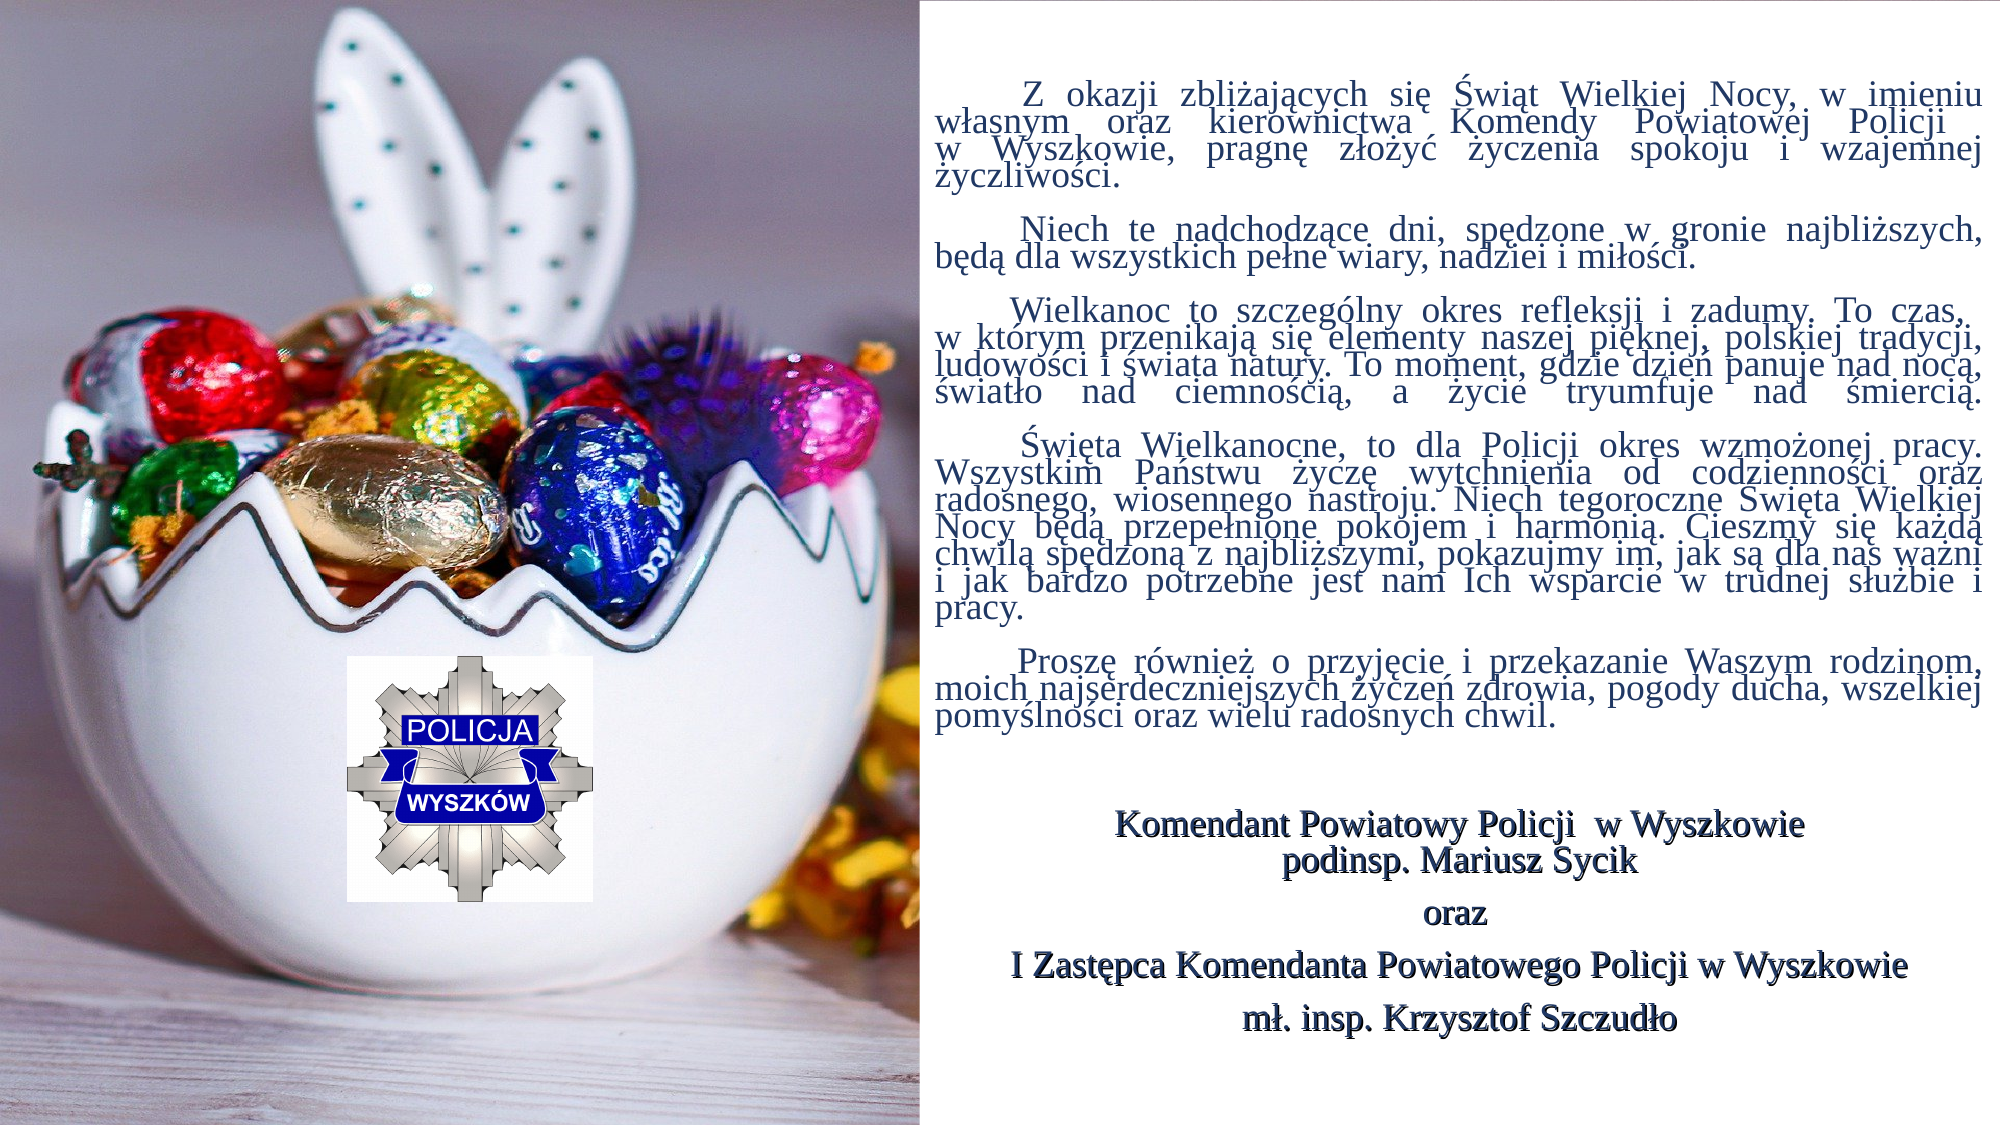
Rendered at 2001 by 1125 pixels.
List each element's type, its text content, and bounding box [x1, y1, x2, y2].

picture [0, 0, 919, 1125]
text_box Z okazji zbliżających się Świąt Wielkiej Nocy, w imieniu własnym oraz kierownictwa Komendy Powiatowej Policji w Wyszkowie, pragnę złożyć życzenia spokoju i wzajemnej życzliwości. Niech te nadchodzące dni, spędzone w gronie najbliższych, będą dla wszystkich pełne wiary, nadziei i miłości. Wielkanoc to szczególny okres refleksji i zadumy. To czas, w którym przenikają się elementy naszej pięknej, polskiej tradycji, ludowości i świata natury. To moment, gdzie dzień panuje nad nocą, światło nad ciemnością, a życie tryumfuje nad śmiercią. Święta Wielkanocne, to dla Policji okres wzmożonej pracy. Wszystkim Państwu życzę wytchnienia od codzienności oraz radosnego, wiosennego nastroju. Niech tegoroczne Święta Wielkiej Nocy będą przepełnione pokojem i harmonią. Cieszmy się każdą chwilą spędzoną z najbliższymi, pokazujmy im, jak są dla nas ważni i jak bardzo potrzebne jest nam Ich wsparcie w trudnej służbie i pracy. Proszę również o przyjęcie i przekazanie Waszym rodzinom, moich najserdeczniejszych życzeń zdrowia, pogody ducha, wszelkiej pomyślności oraz wielu radosnych chwil. Komendant Powiatowy Policji w Wyszkowie podinsp. Mariusz Sycik oraz I Zastępca Komendanta Powiatowego Policji w Wyszkowie mł. insp. Krzysztof Szczudło [919, 0, 2000, 1125]
